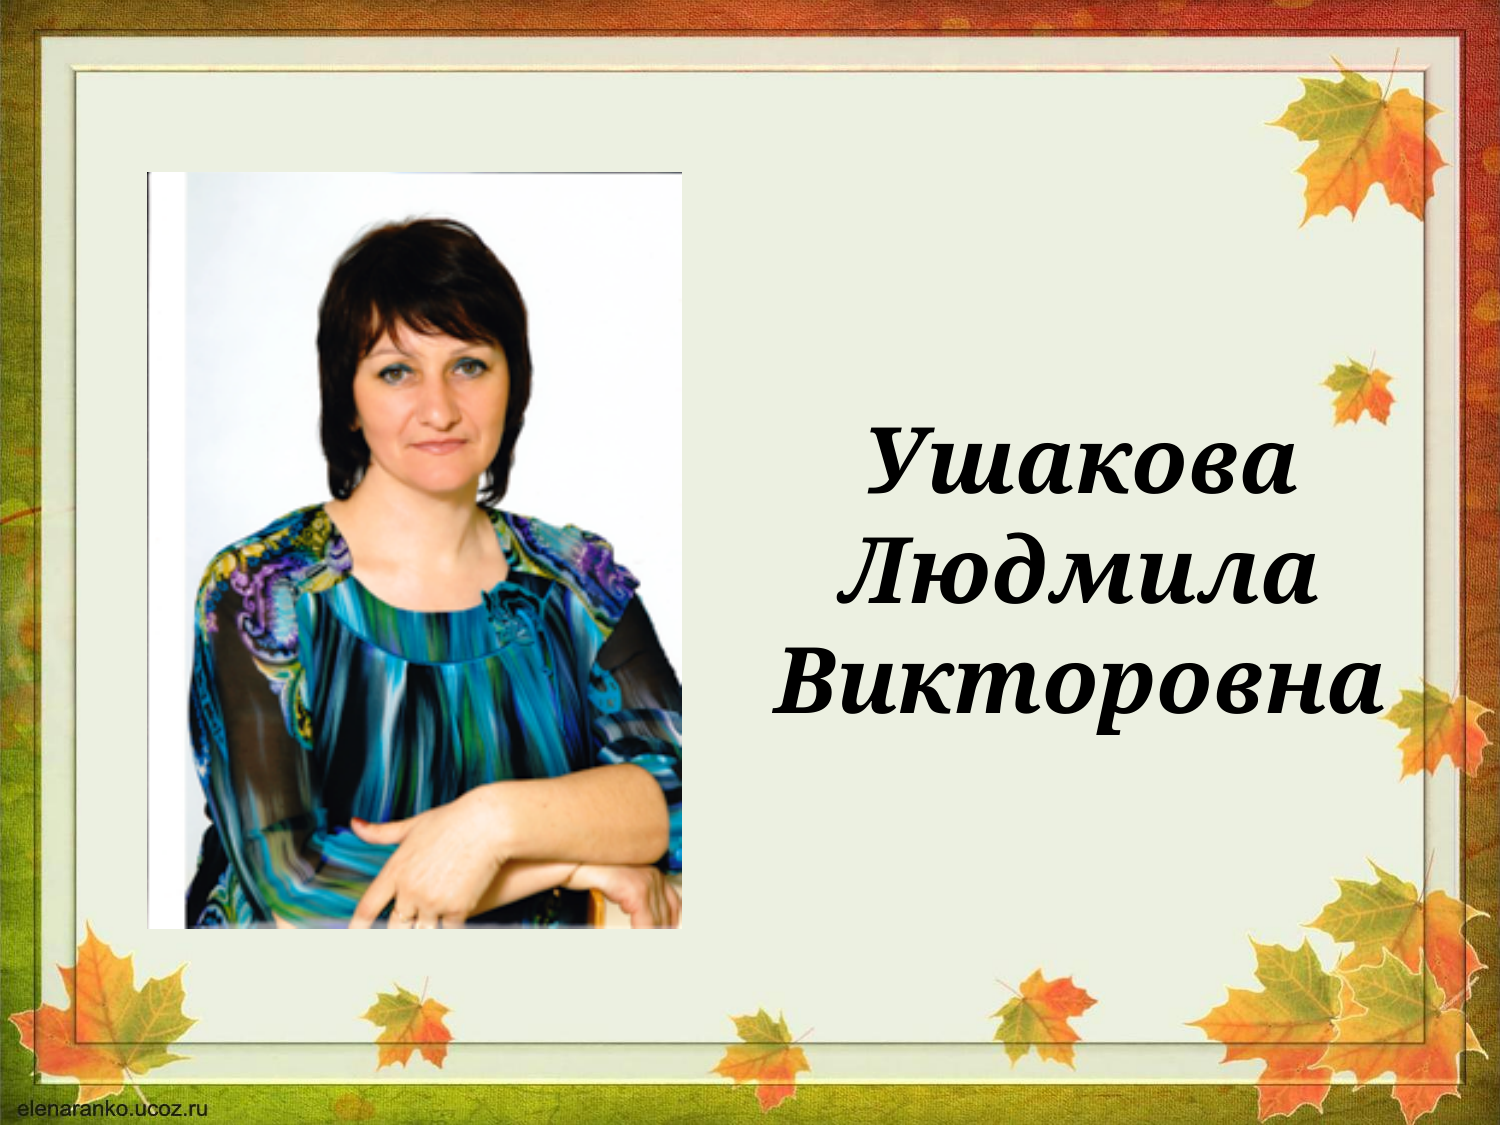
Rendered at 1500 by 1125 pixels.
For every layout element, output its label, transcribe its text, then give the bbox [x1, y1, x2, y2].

title Ушакова Людмила Викторовна [738, 137, 1426, 998]
picture [0, 0, 1500, 1125]
list [75, 262, 703, 1006]
